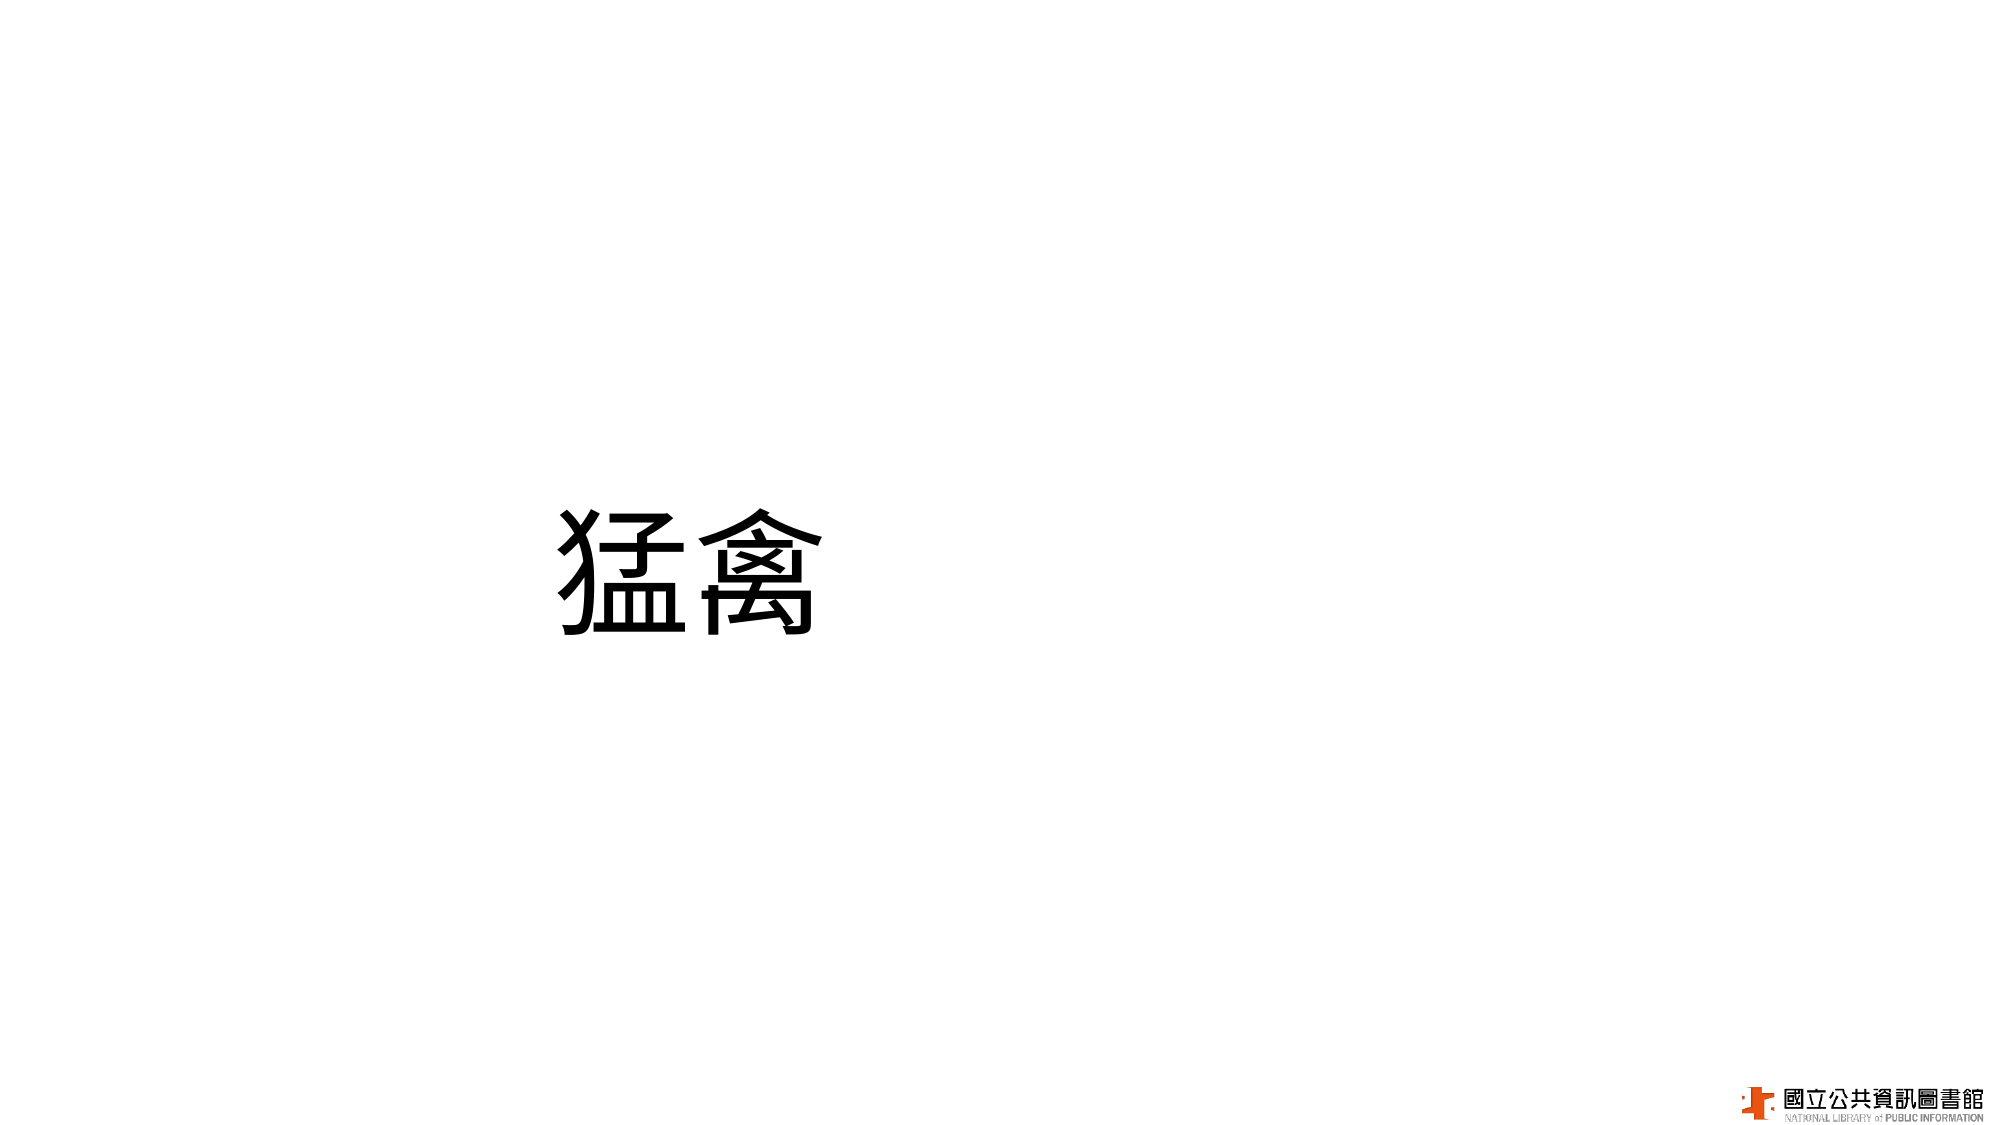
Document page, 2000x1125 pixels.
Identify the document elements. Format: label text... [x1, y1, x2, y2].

text_box 猛禽 [539, 479, 848, 662]
